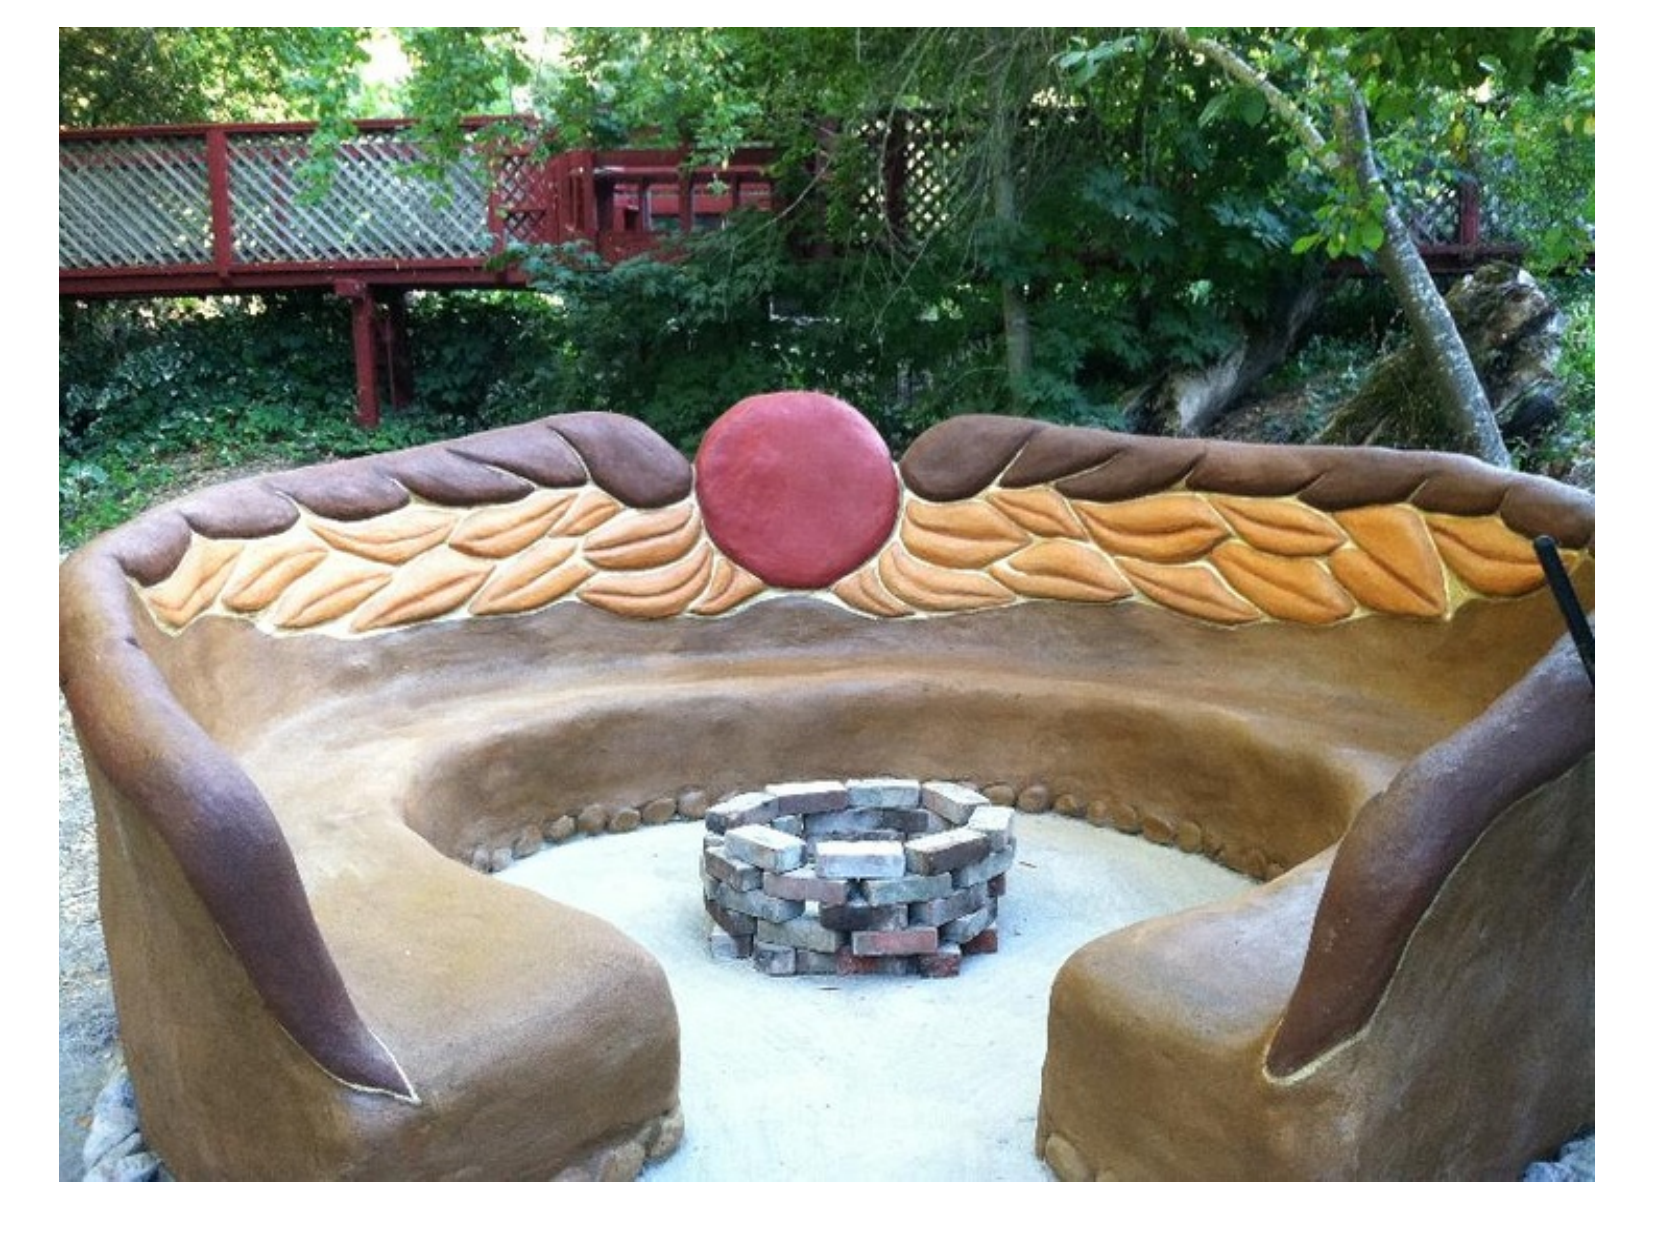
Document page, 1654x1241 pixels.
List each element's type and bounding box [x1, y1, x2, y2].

picture [59, 27, 1595, 1182]
